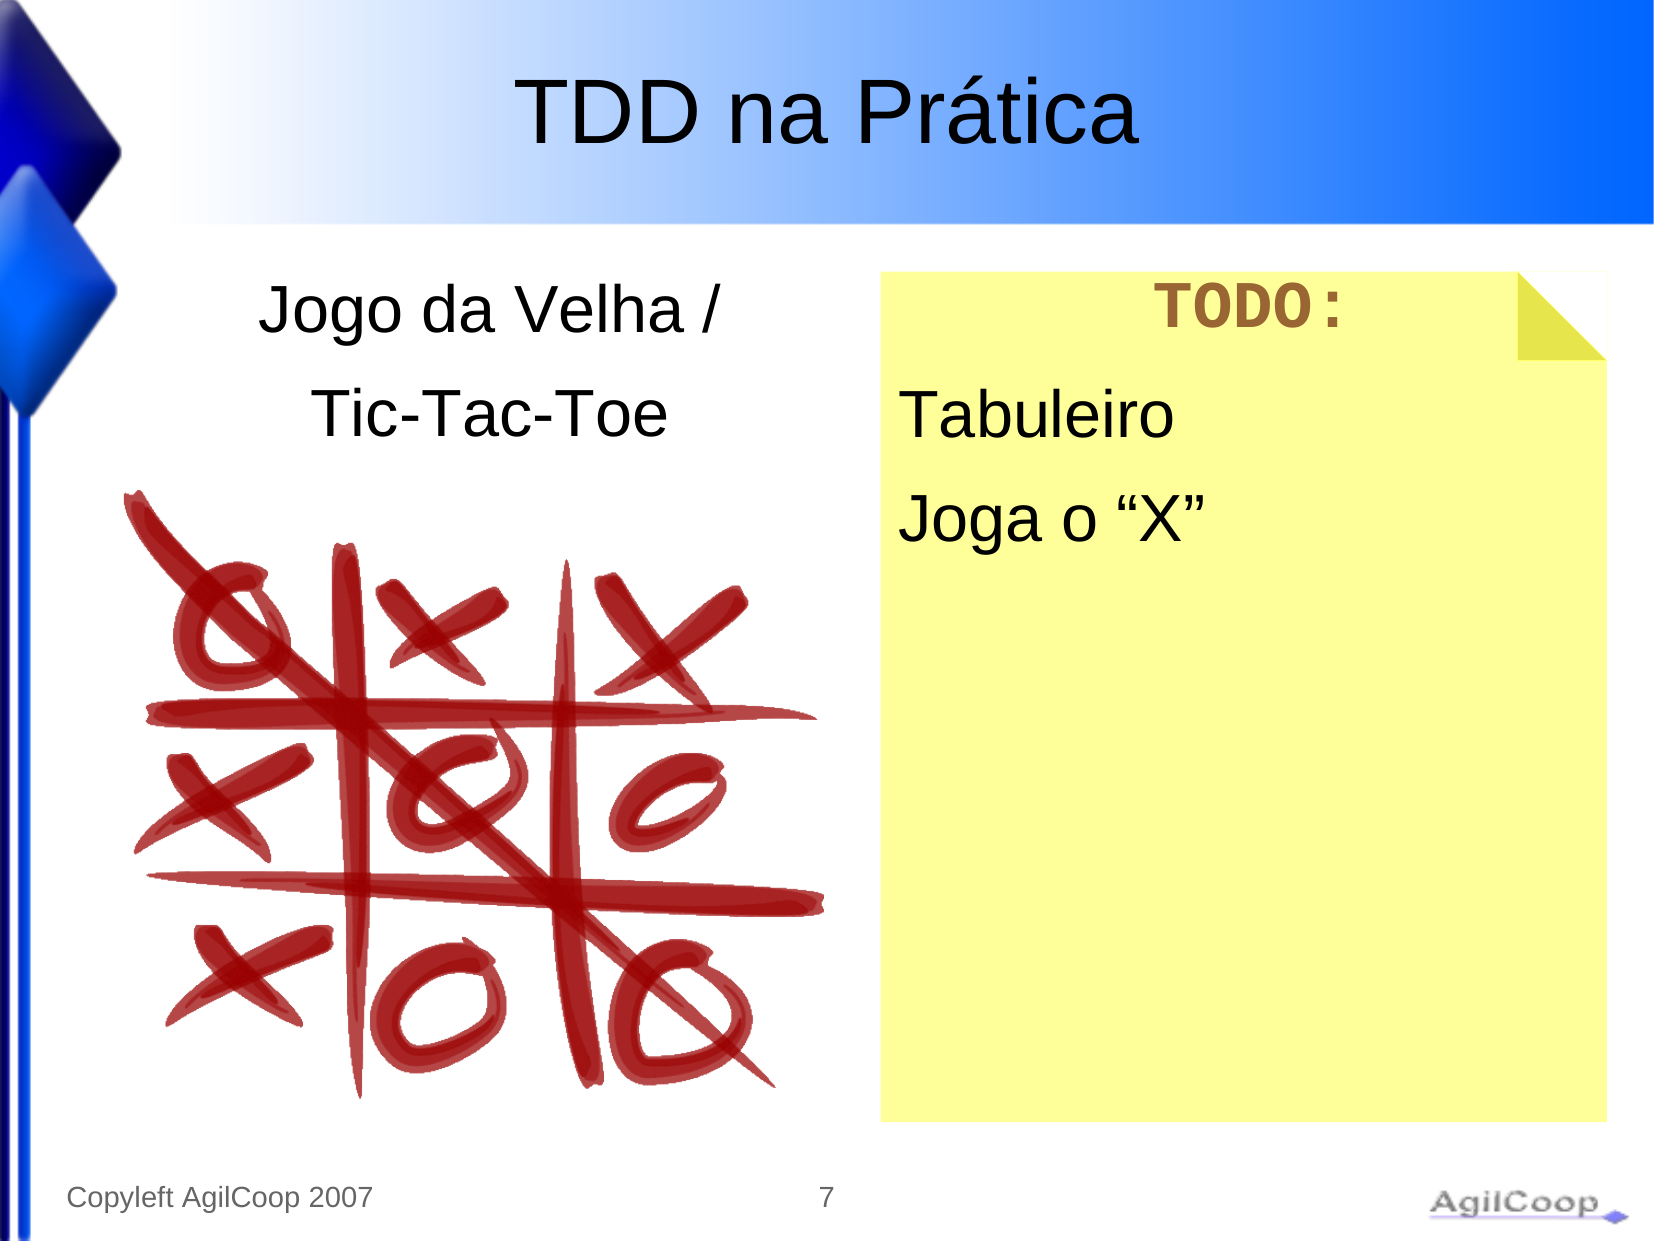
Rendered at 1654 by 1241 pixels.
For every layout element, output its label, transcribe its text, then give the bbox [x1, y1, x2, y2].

text_box [1517, 271, 1607, 361]
list TODO: Tabuleiro Joga o “X” [880, 271, 1607, 1123]
list Jogo da Velha / Tic-Tac-Toe [118, 271, 845, 466]
title TDD na Prática [82, 8, 1571, 216]
picture [0, 0, 1654, 1241]
